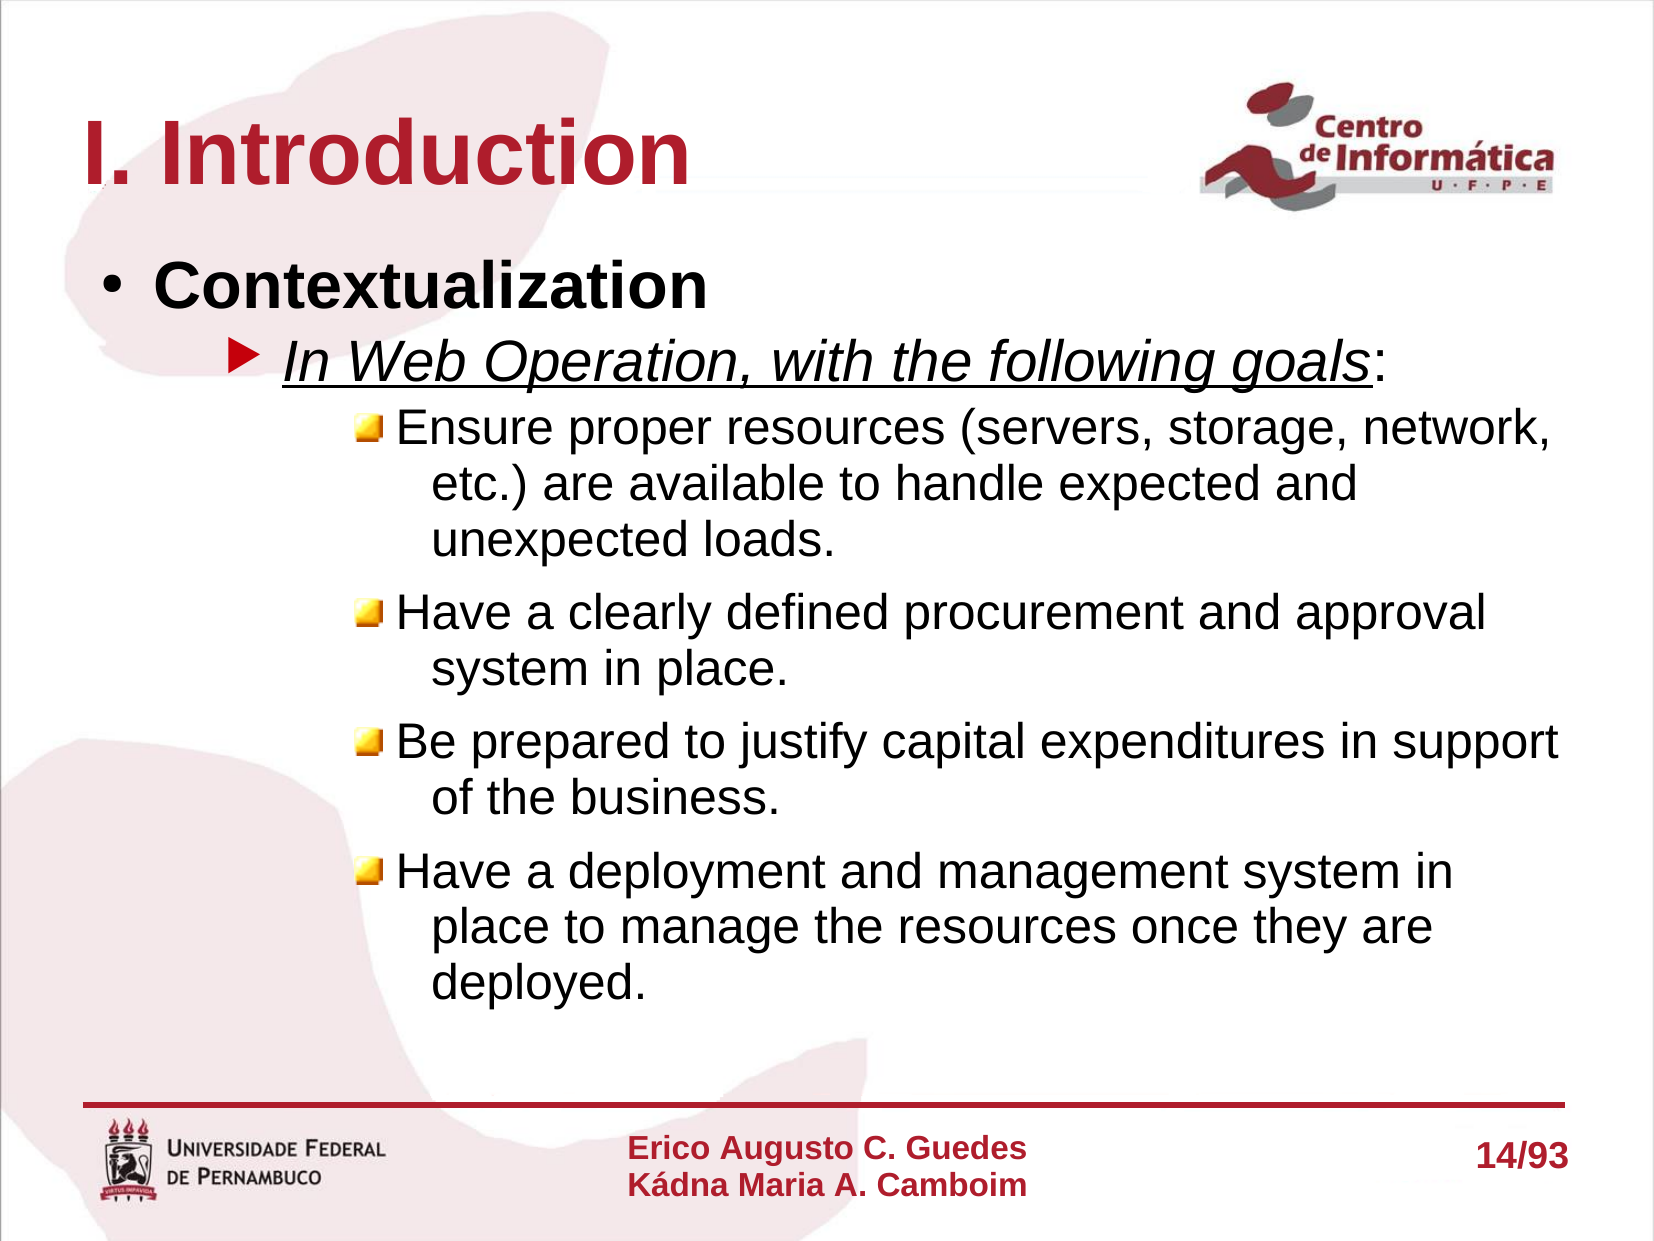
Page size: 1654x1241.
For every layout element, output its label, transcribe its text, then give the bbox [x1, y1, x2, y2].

title I. Introduction [82, 56, 1571, 248]
picture [0, 0, 1654, 1241]
list Contextualization In Web Operation, with the following goals: Ensure proper resources (servers, storage, network, etc.) are available to handle expected and unexpected loads. Have a clearly defined procurement and approval system in place. Be prepared to justify capital expenditures in support of the business. Have a deployment and management system in place to manage the resources once they are deployed. [82, 248, 1571, 1094]
